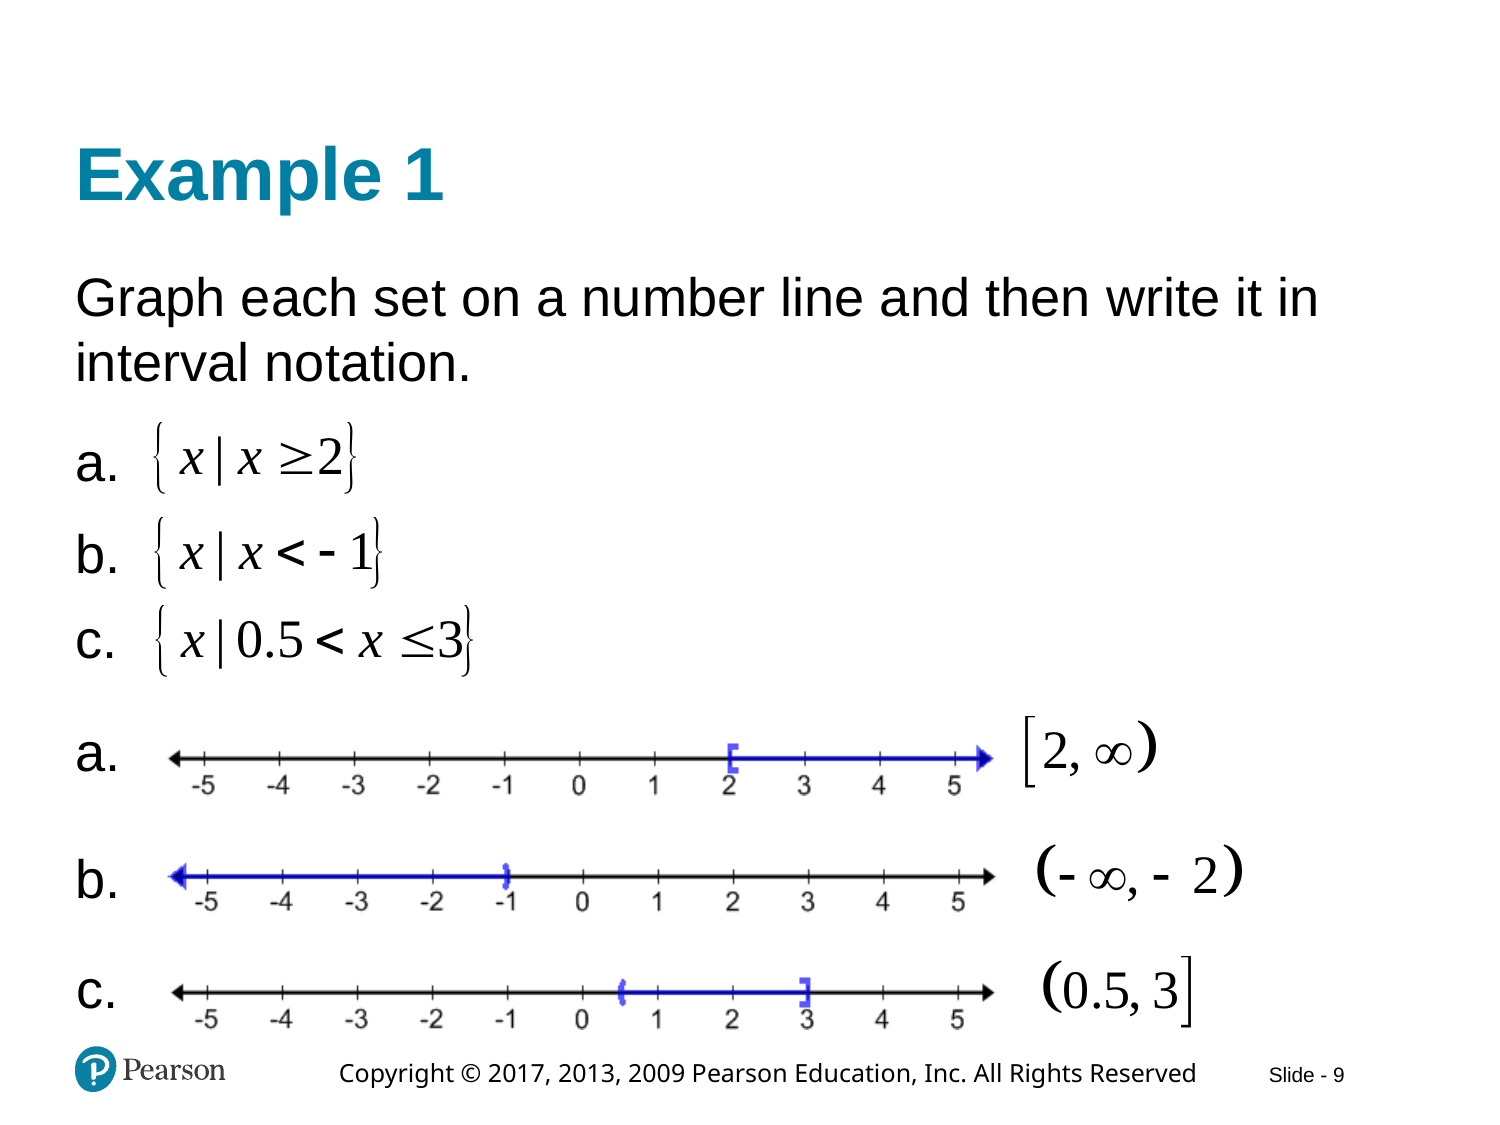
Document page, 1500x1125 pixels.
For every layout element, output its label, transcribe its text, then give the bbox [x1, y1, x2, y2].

list [75, 844, 138, 924]
picture [160, 838, 1015, 914]
list [75, 717, 138, 793]
picture [160, 954, 1014, 1030]
chart [1039, 956, 1199, 1034]
chart [154, 605, 488, 683]
picture [157, 720, 1011, 796]
list [75, 954, 135, 1027]
title Example 1 [75, 35, 1425, 216]
chart [1021, 716, 1158, 794]
list c. [75, 604, 138, 684]
chart [152, 422, 370, 500]
chart [1034, 841, 1243, 919]
list b. [75, 519, 139, 604]
chart [153, 517, 396, 595]
list Graph each set on a number line and then write it in interval notation. [75, 262, 1425, 400]
list a. [75, 426, 135, 502]
